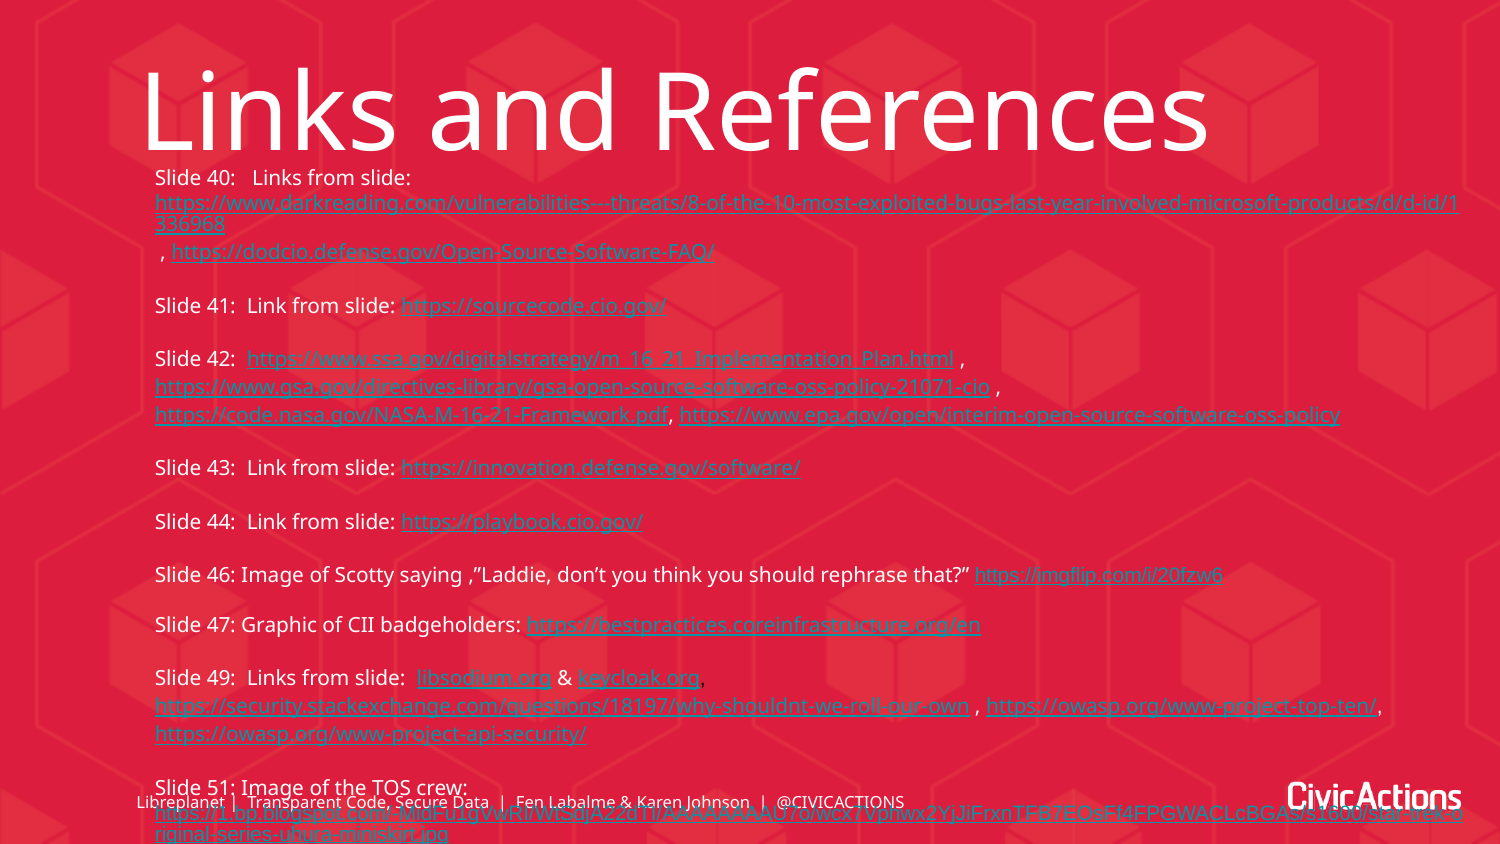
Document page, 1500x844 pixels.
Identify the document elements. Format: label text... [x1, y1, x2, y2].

picture [428, 831, 434, 840]
title Links and References [123, 26, 1377, 240]
text_box Slide 40: Links from slide: https://www.darkreading.com/vulnerabilities---threats/8-of-the-10-most-exploited-bugs-last-year-involved-microsoft-products/d/d-id/1336968 , https://dodcio.defense.gov/Open-Source-Software-FAQ/ Slide 41: Link from slide: https://sourcecode.cio.gov/ Slide 42: https://www.ssa.gov/digitalstrategy/m_16_21_Implementation_Plan.html , https://www.gsa.gov/directives-library/gsa-open-source-software-oss-policy-21071-cio , https://code.nasa.gov/NASA-M-16-21-Framework.pdf, https://www.epa.gov/open/interim-open-source-software-oss-policy Slide 43: Link from slide: https://innovation.defense.gov/software/ Slide 44: Link from slide: https://playbook.cio.gov/ Slide 46: Image of Scotty saying ,”Laddie, don’t you think you should rephrase that?” https://imgflip.com/i/20fzw6 Slide 47: Graphic of CII badgeholders: https://bestpractices.coreinfrastructure.org/en Slide 49: Links from slide: libsodium.org & keycloak.org, https://security.stackexchange.com/questions/18197/why-shouldnt-we-roll-our-own , https://owasp.org/www-project-top-ten/, https://owasp.org/www-project-api-security/ Slide 51: Image of the TOS crew: https://1.bp.blogspot.com/-MidFu1gVwRI/WtSdjA22dTI/AAAAAAAAU7o/wcx7Vphwx2YjJiFrxnTFB7EOsFf4FPGWACLcBGAs/s1600/star-trek-original-series-uhura-miniskirt.jpg [139, 149, 1485, 778]
picture [0, 0, 1500, 844]
text_box Libreplanet | Transparent Code, Secure Data | Fen Labalme & Karen Johnson | @CIVICACTIONS [121, 777, 1467, 816]
